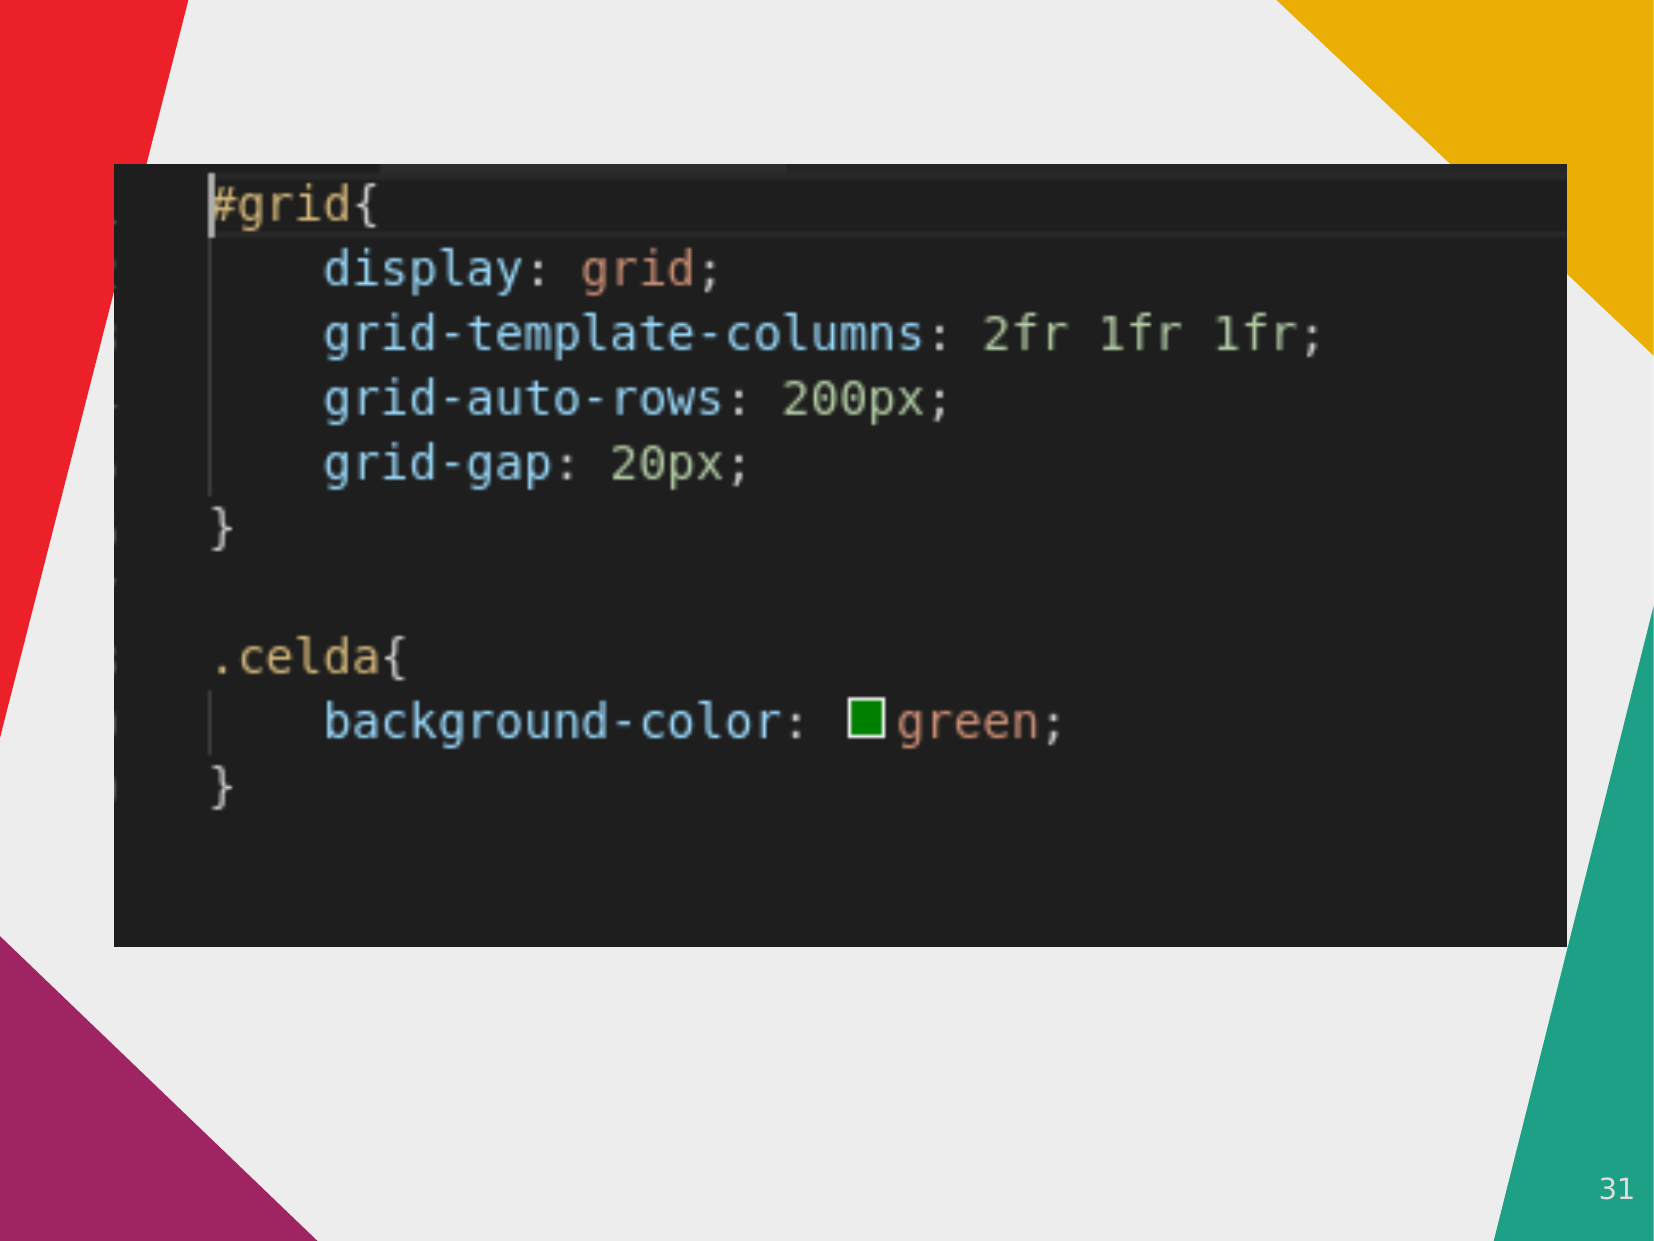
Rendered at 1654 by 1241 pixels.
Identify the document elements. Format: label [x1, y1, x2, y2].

picture [114, 164, 1567, 947]
